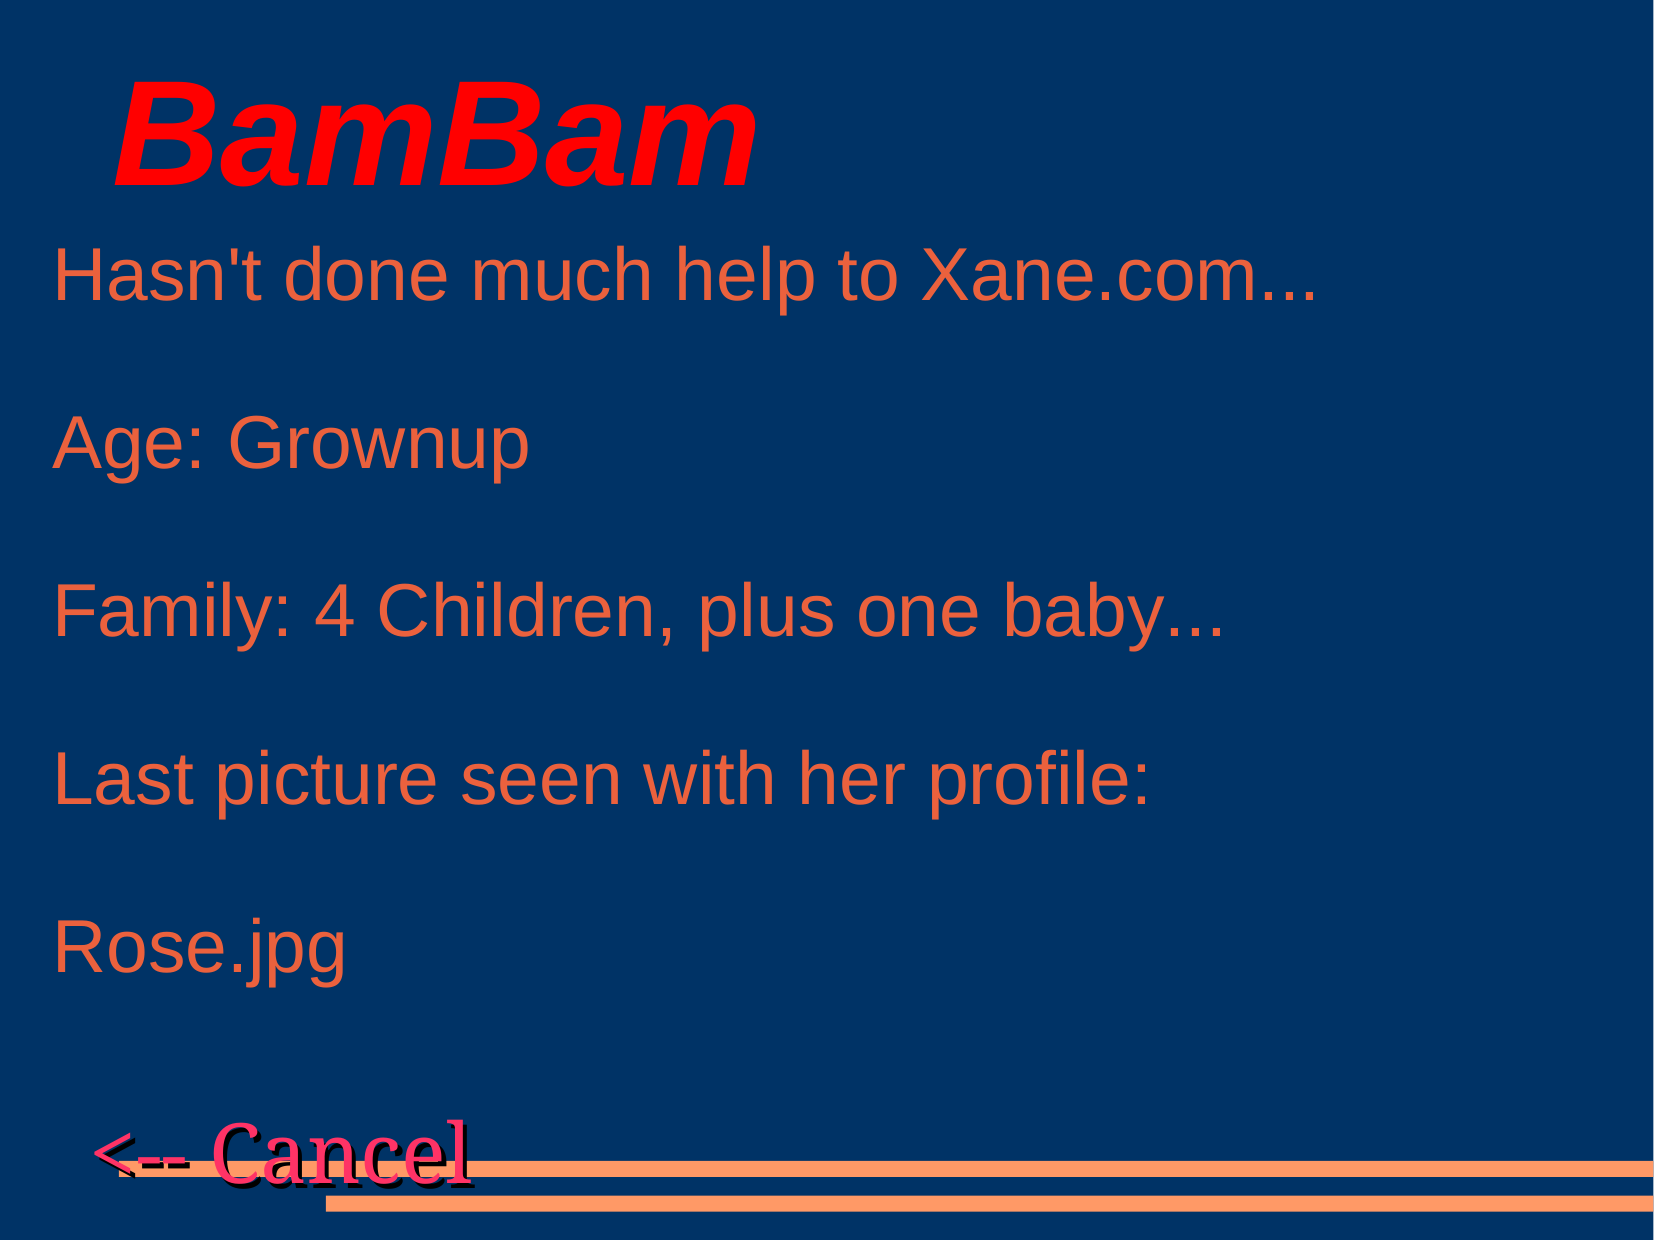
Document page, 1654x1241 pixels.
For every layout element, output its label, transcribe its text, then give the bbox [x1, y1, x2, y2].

text_box <-- Cancel [75, 1087, 526, 1197]
text_box [0, 1012, 676, 1201]
title BamBam [112, 37, 1525, 225]
text_box Hasn't done much help to Xane.com... Age: Grownup Family: 4 Children, plus one baby... Last picture seen with her profile: Rose.jpg [37, 225, 1613, 996]
